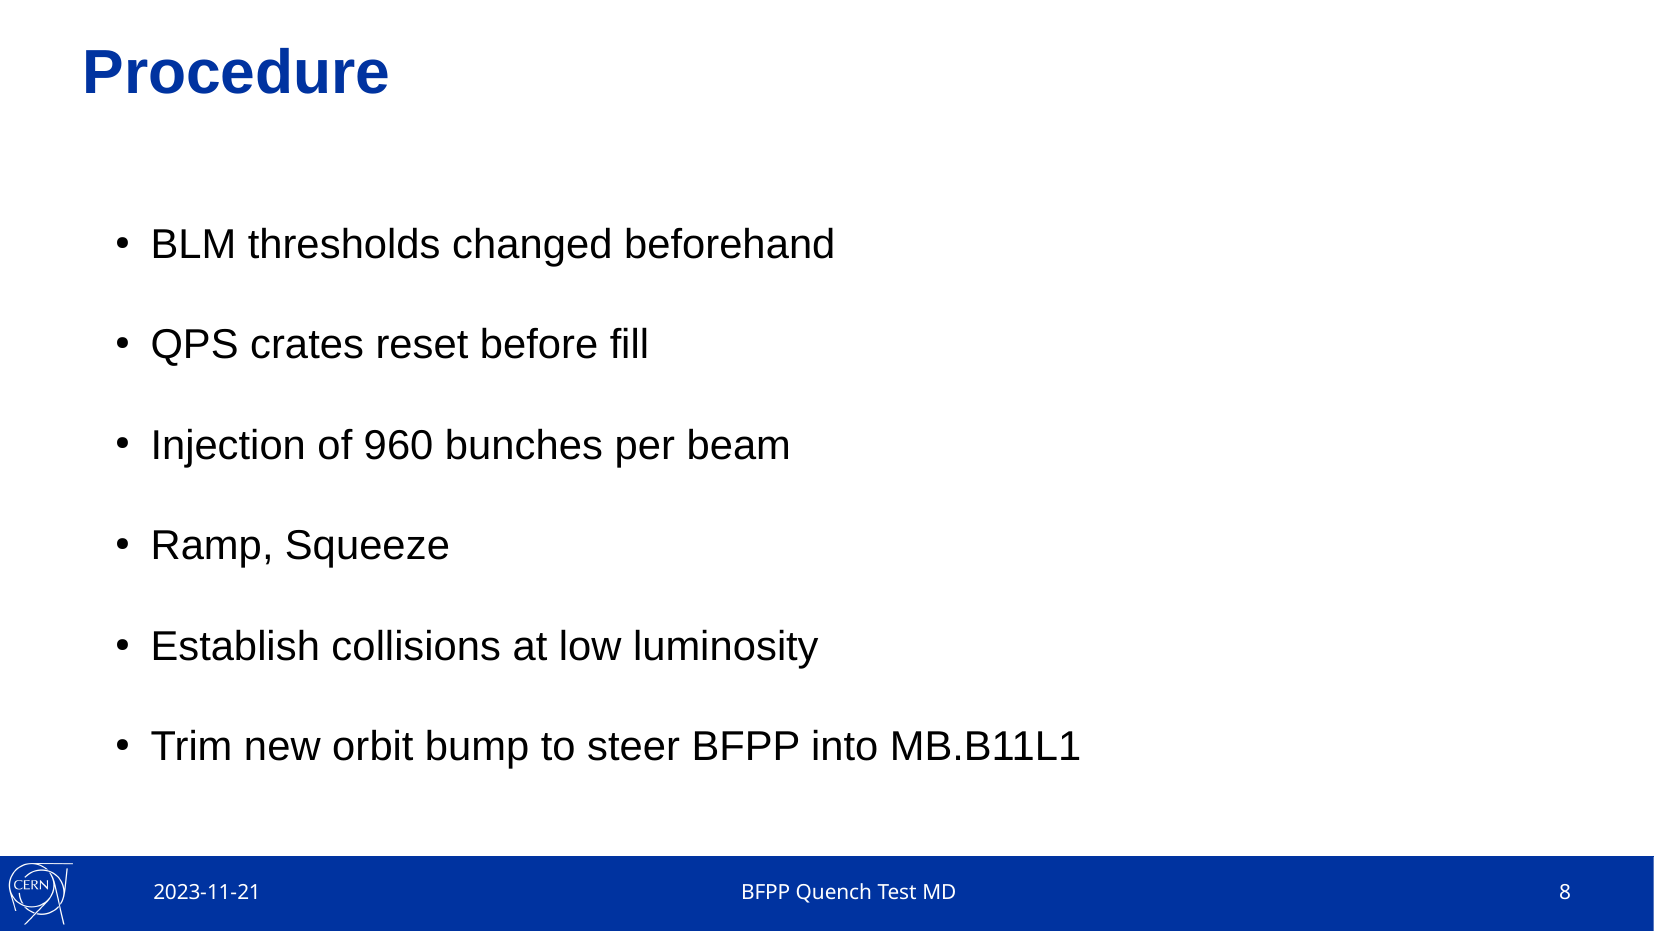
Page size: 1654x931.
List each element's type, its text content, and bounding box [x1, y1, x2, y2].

title Procedure [82, 36, 1571, 108]
text_box BLM thresholds changed beforehand QPS crates reset before fill Injection of 960 bunches per beam Ramp, Squeeze Establish collisions at low luminosity Trim new orbit bump to steer BFPP into MB.B11L1 [100, 146, 1434, 844]
picture [5, 859, 78, 928]
